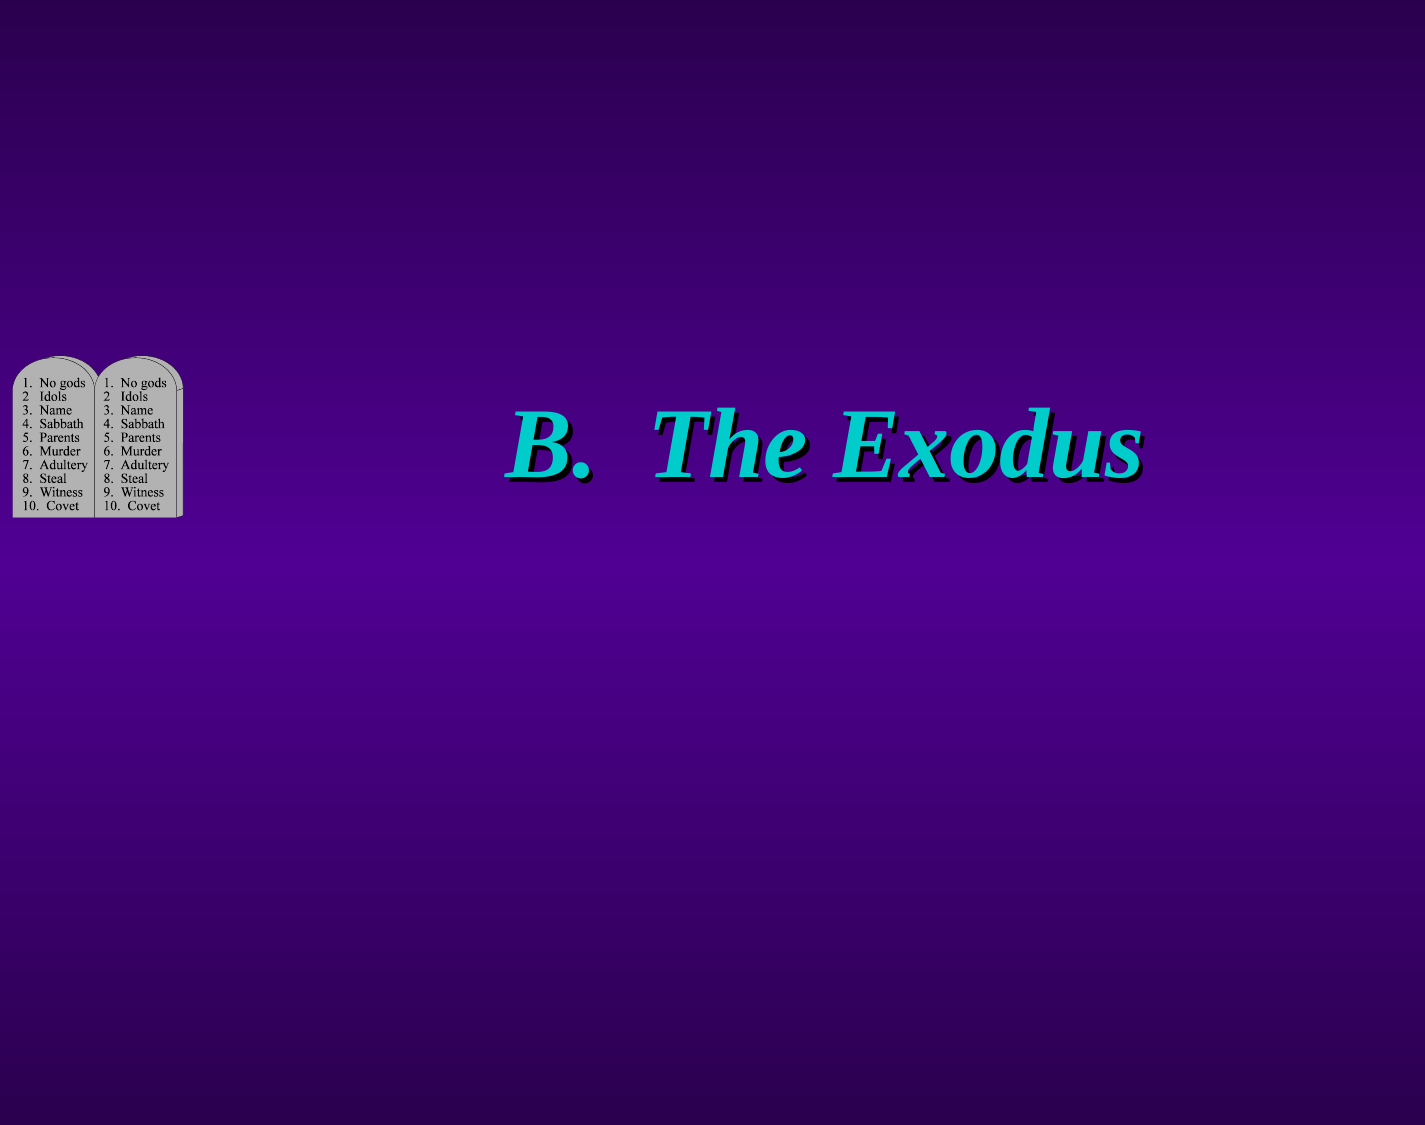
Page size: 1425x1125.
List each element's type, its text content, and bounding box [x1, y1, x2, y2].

title B. The Exodus [225, 325, 1425, 562]
